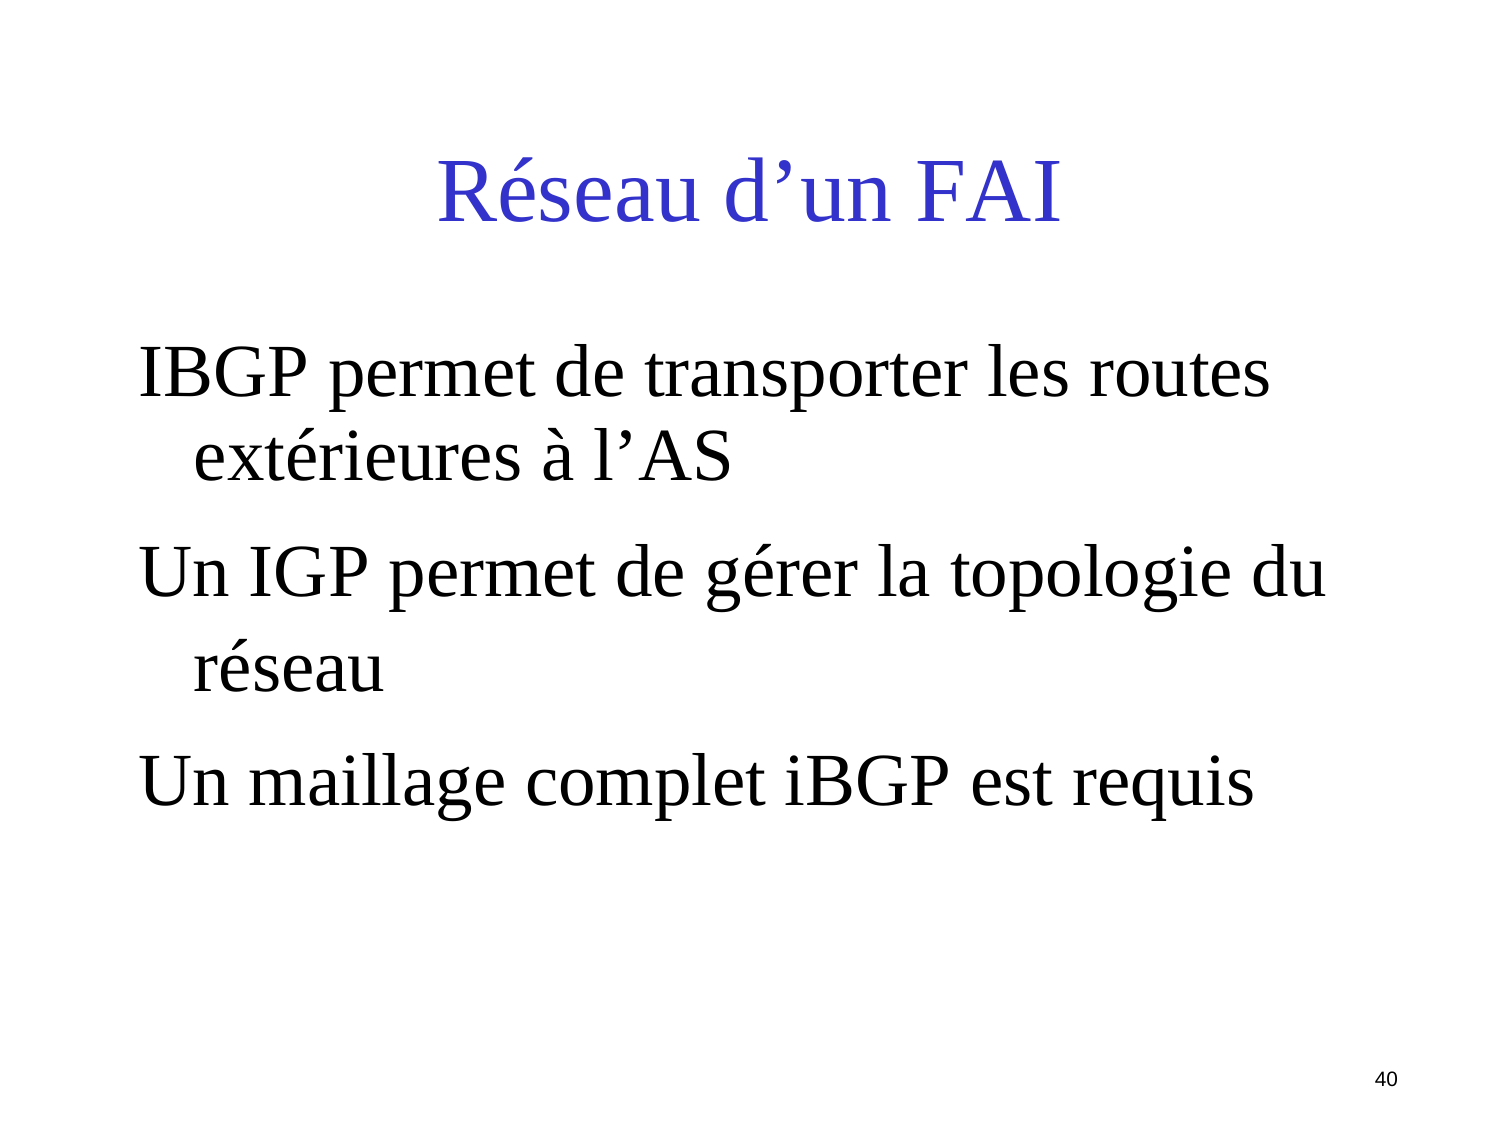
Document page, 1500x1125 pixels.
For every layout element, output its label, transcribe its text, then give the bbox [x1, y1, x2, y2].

text_box IBGP permet de transporter les routes extérieures à l’AS Un IGP permet de gérer la topologie du réseau Un maillage complet iBGP est requis [125, 237, 1401, 913]
text_box Réseau d’un FAI [112, 100, 1388, 288]
